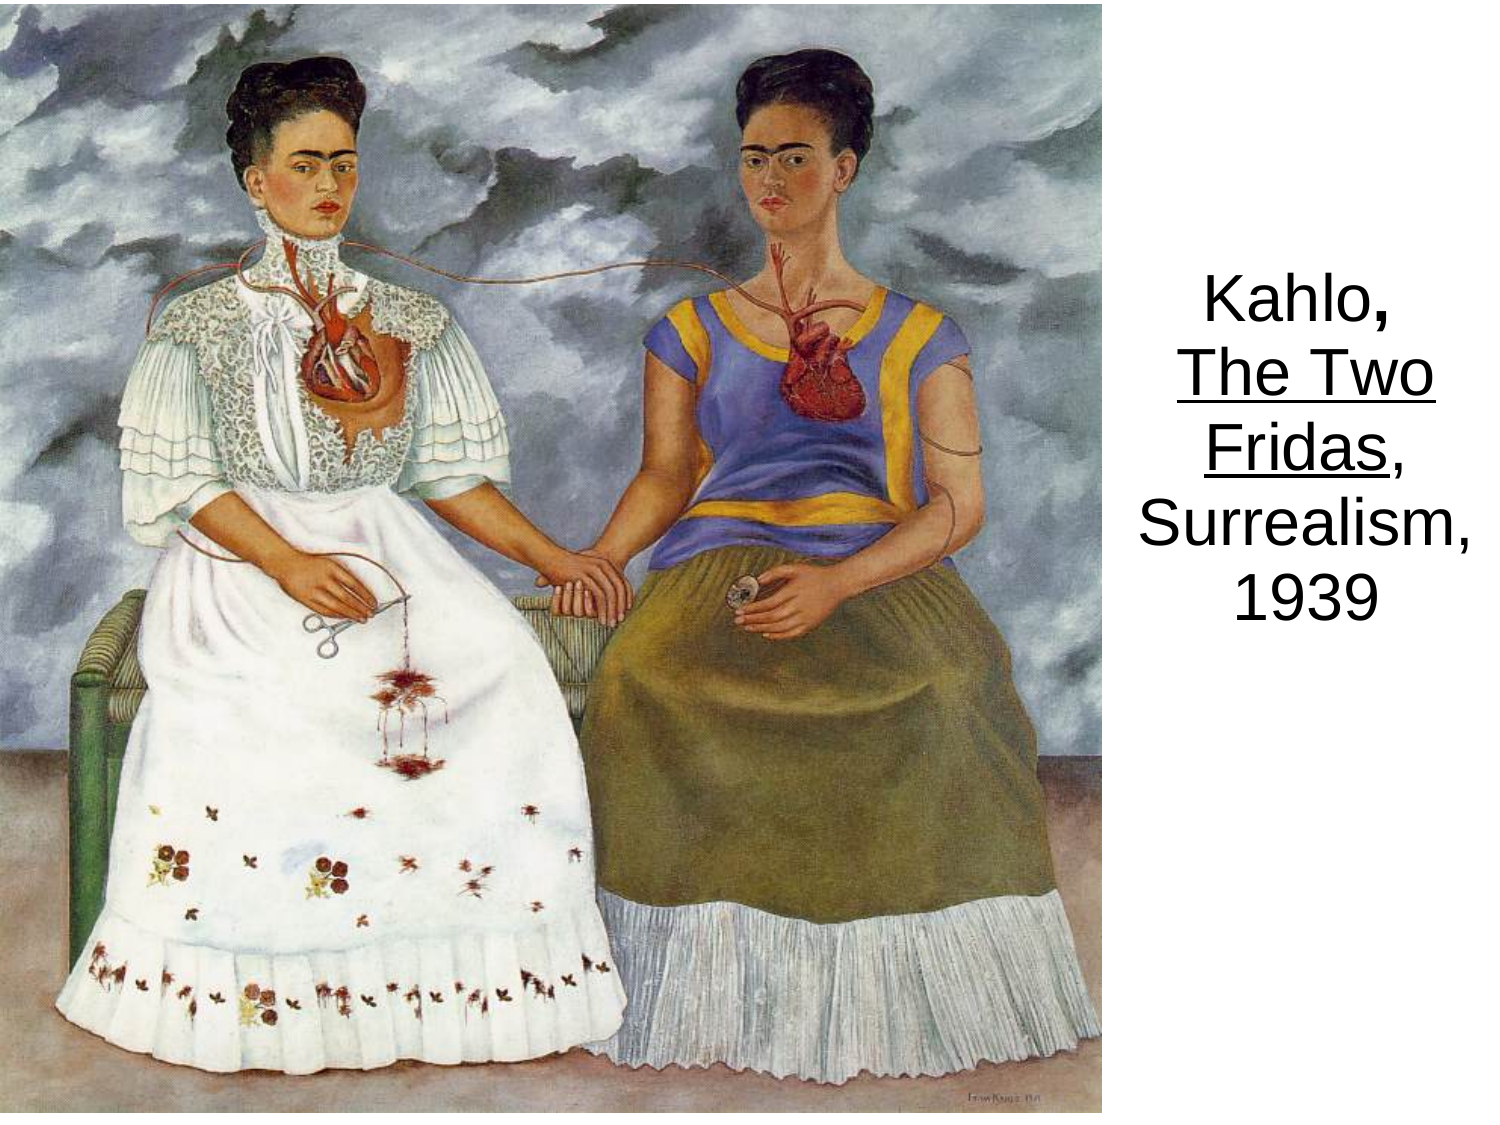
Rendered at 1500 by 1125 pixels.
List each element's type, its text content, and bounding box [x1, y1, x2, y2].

title Kahlo, The Two Fridas, Surrealism, 1939 [1112, 45, 1500, 851]
picture [0, 4, 1102, 1113]
